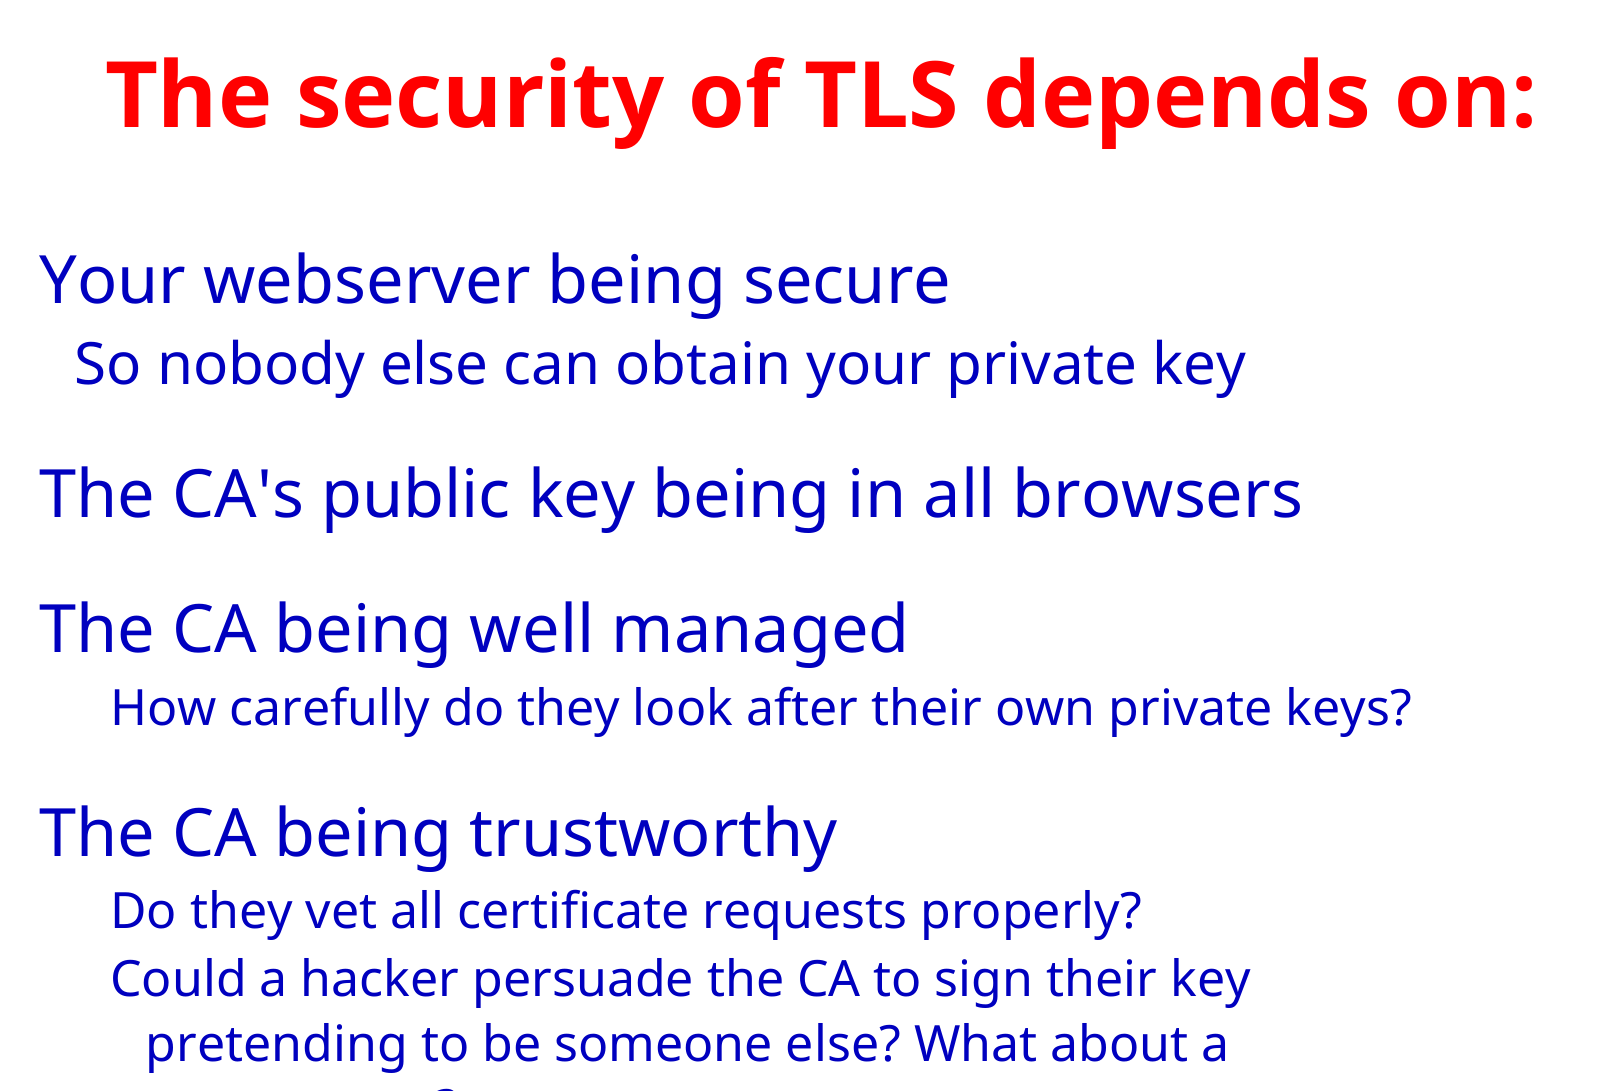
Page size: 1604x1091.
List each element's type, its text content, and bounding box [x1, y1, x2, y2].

list Your webserver being secure So nobody else can obtain your private key The CA's public key being in all browsers The CA being well managed How carefully do they look after their own private keys? The CA being trustworthy Do they vet all certificate requests properly? Could a hacker persuade the CA to sign their key pretending to be someone else? What about a government? [4, 235, 1505, 1074]
title The security of TLS depends on: [101, 27, 1544, 227]
